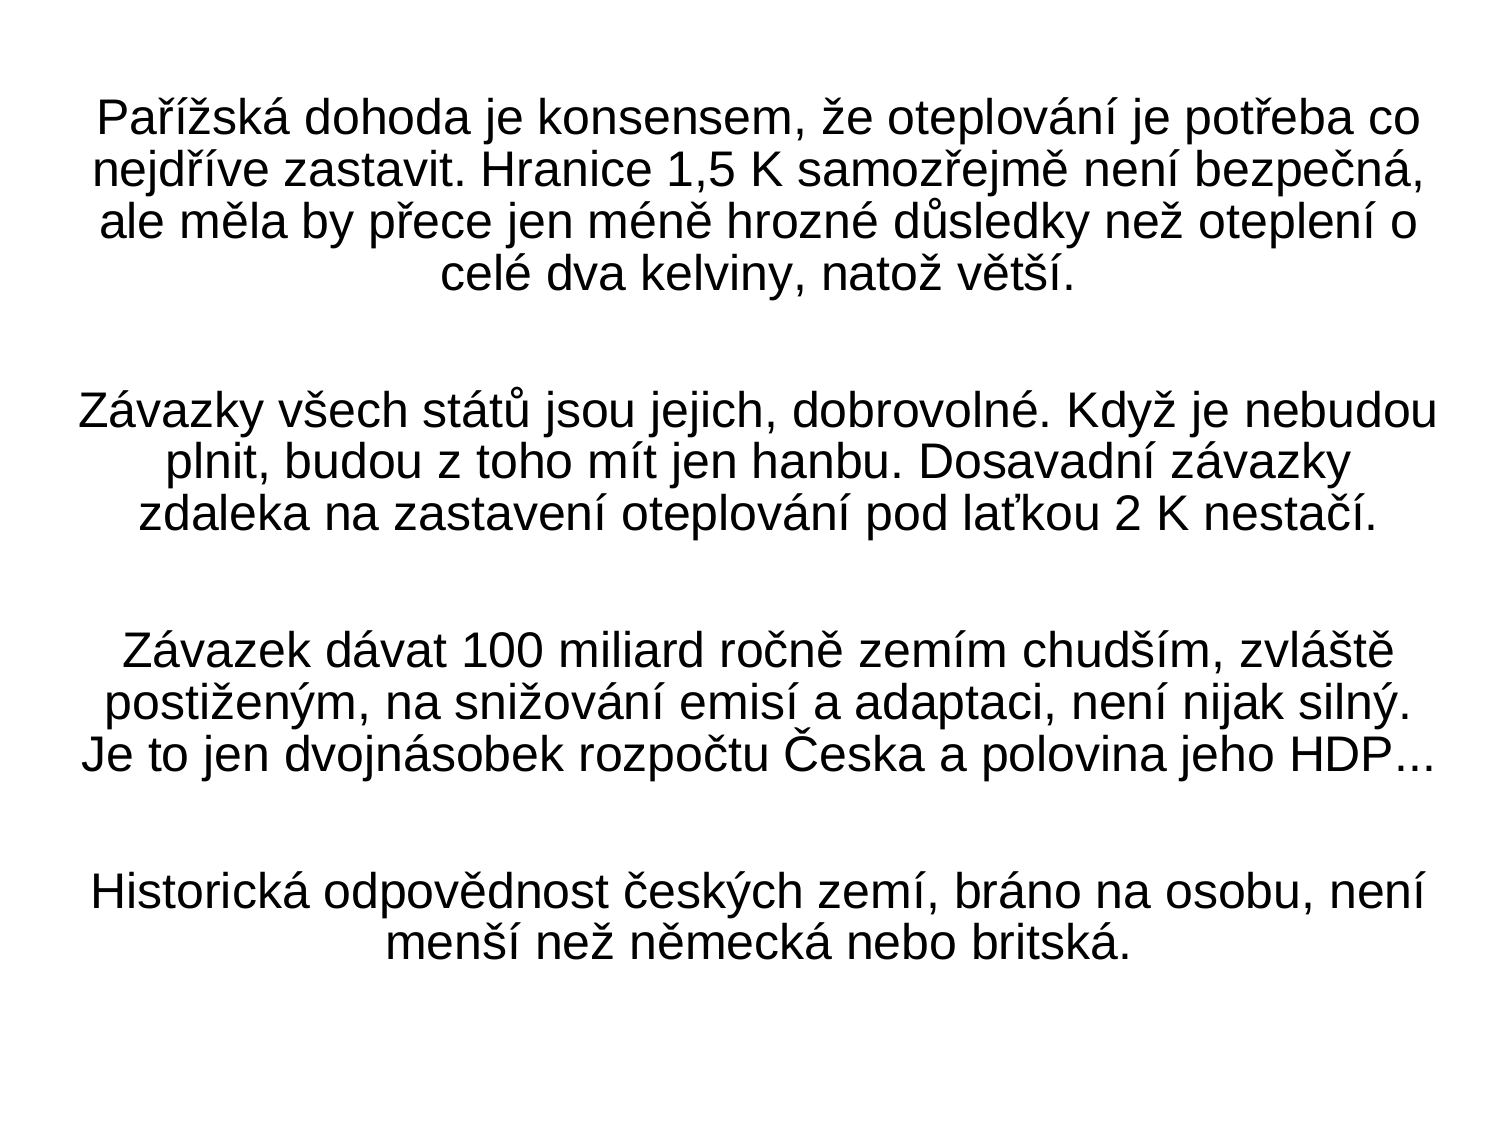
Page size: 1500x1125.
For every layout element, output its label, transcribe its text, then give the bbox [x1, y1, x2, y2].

subtitle Pařížská dohoda je konsensem, že oteplování je potřeba co nejdříve zastavit. Hranice 1,5 K samozřejmě není bezpečná, ale měla by přece jen méně hrozné důsledky než oteplení o celé dva kelviny, natož větší. Závazky všech států jsou jejich, dobrovolné. Když je nebudou plnit, budou z toho mít jen hanbu. Dosavadní závazky zdaleka na zastavení oteplování pod laťkou 2 K nestačí. Závazek dávat 100 miliard ročně zemím chudším, zvláště postiženým, na snižování emisí a adaptaci, není nijak silný. Je to jen dvojnásobek rozpočtu Česka a polovina jeho HDP... Historická odpovědnost českých zemí, bráno na osobu, není menší než německá nebo britská. [75, 21, 1444, 1043]
